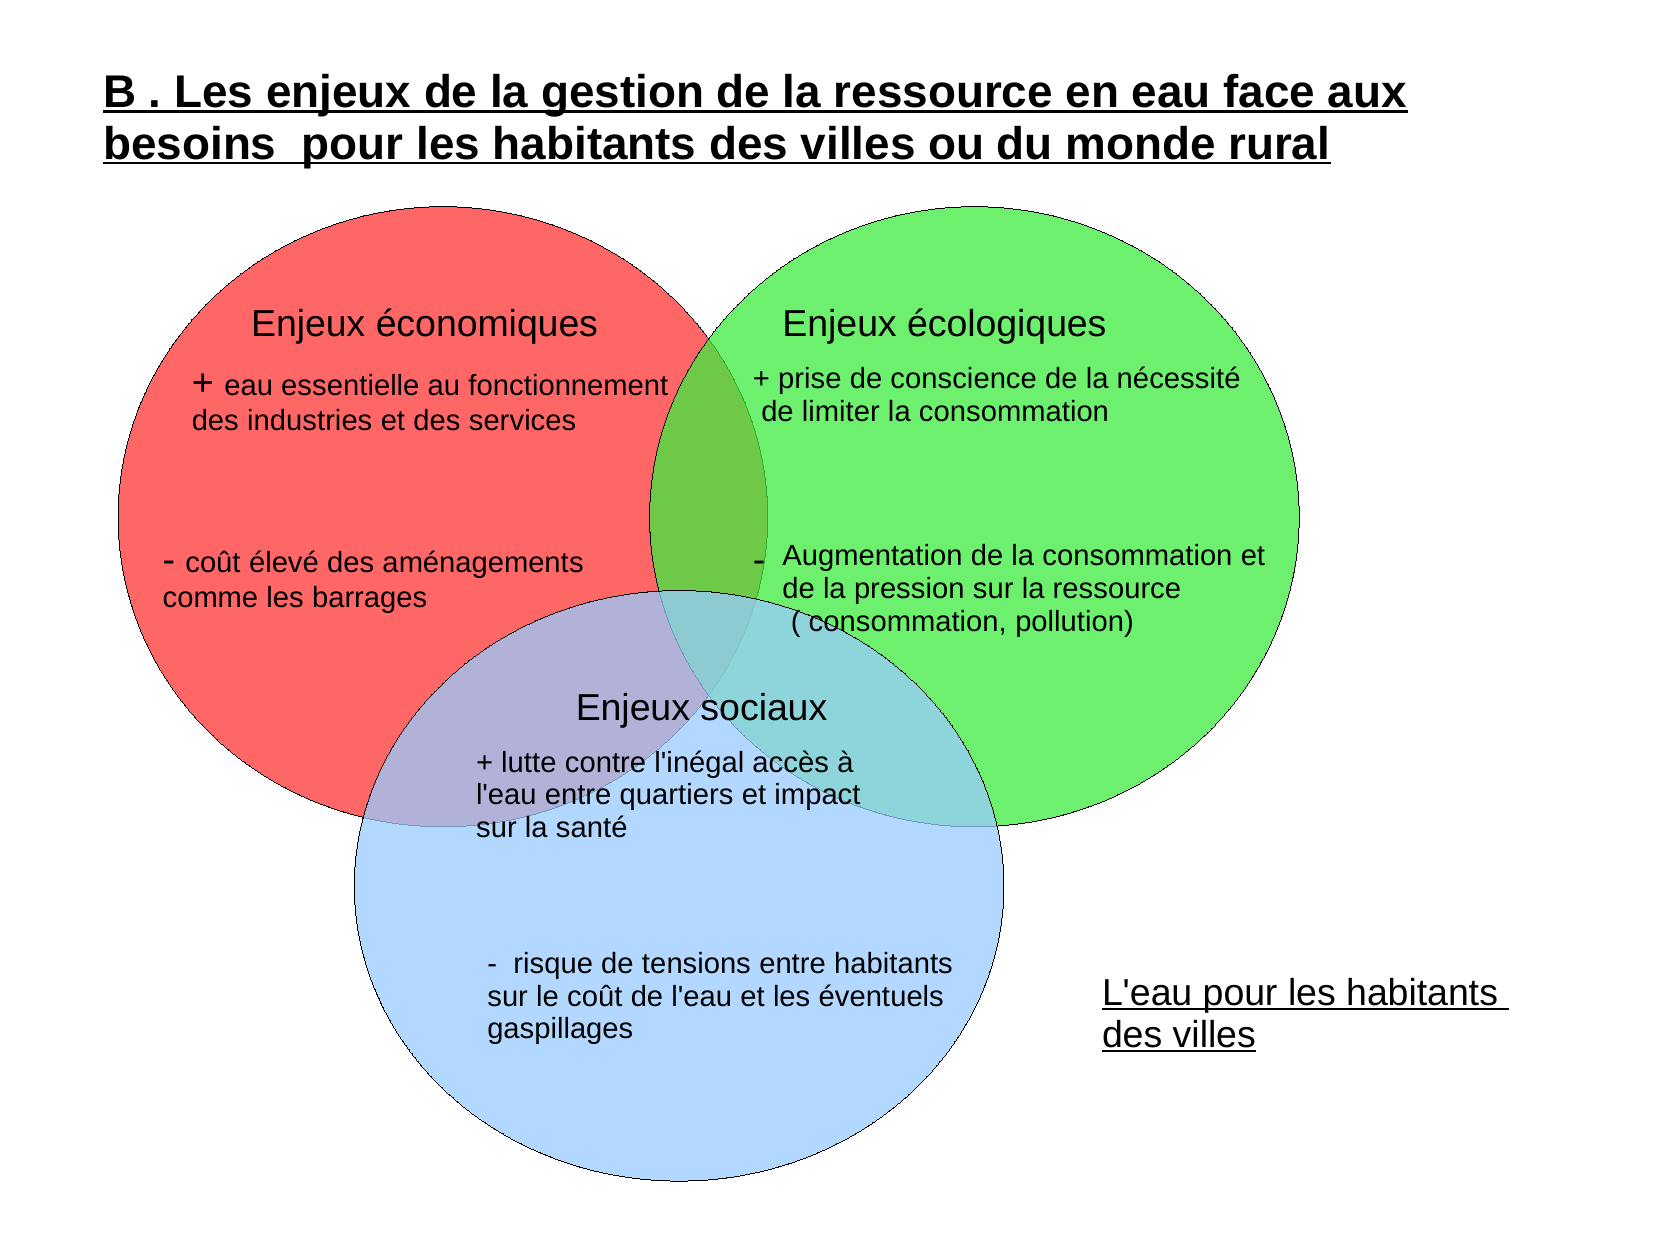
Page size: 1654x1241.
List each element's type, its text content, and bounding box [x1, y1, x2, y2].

text_box + lutte contre l'inégal accès à l'eau entre quartiers et impact sur la santé [461, 738, 916, 852]
text_box - [738, 531, 767, 589]
text_box Enjeux sociaux [561, 679, 842, 737]
text_box Enjeux économiques [236, 295, 613, 353]
text_box L'eau pour les habitants des villes [1087, 964, 1524, 1063]
text_box - coût élevé des aménagements comme les barrages [147, 531, 608, 622]
text_box + eau essentielle au fonctionnement des industries et des services [177, 354, 709, 444]
text_box B . Les enjeux de la gestion de la ressource en eau face aux besoins pour les habitants des villes ou du monde rural [88, 59, 1595, 218]
text_box + prise de conscience de la nécessité de limiter la consommation [738, 354, 1274, 465]
text_box [118, 206, 1300, 1182]
text_box - risque de tensions entre habitants sur le coût de l'eau et les éventuels gaspillages [472, 939, 977, 1053]
text_box Enjeux écologiques [767, 295, 1122, 353]
text_box Augmentation de la consommation et de la pression sur la ressource ( consommation, pollution) [767, 531, 1290, 645]
